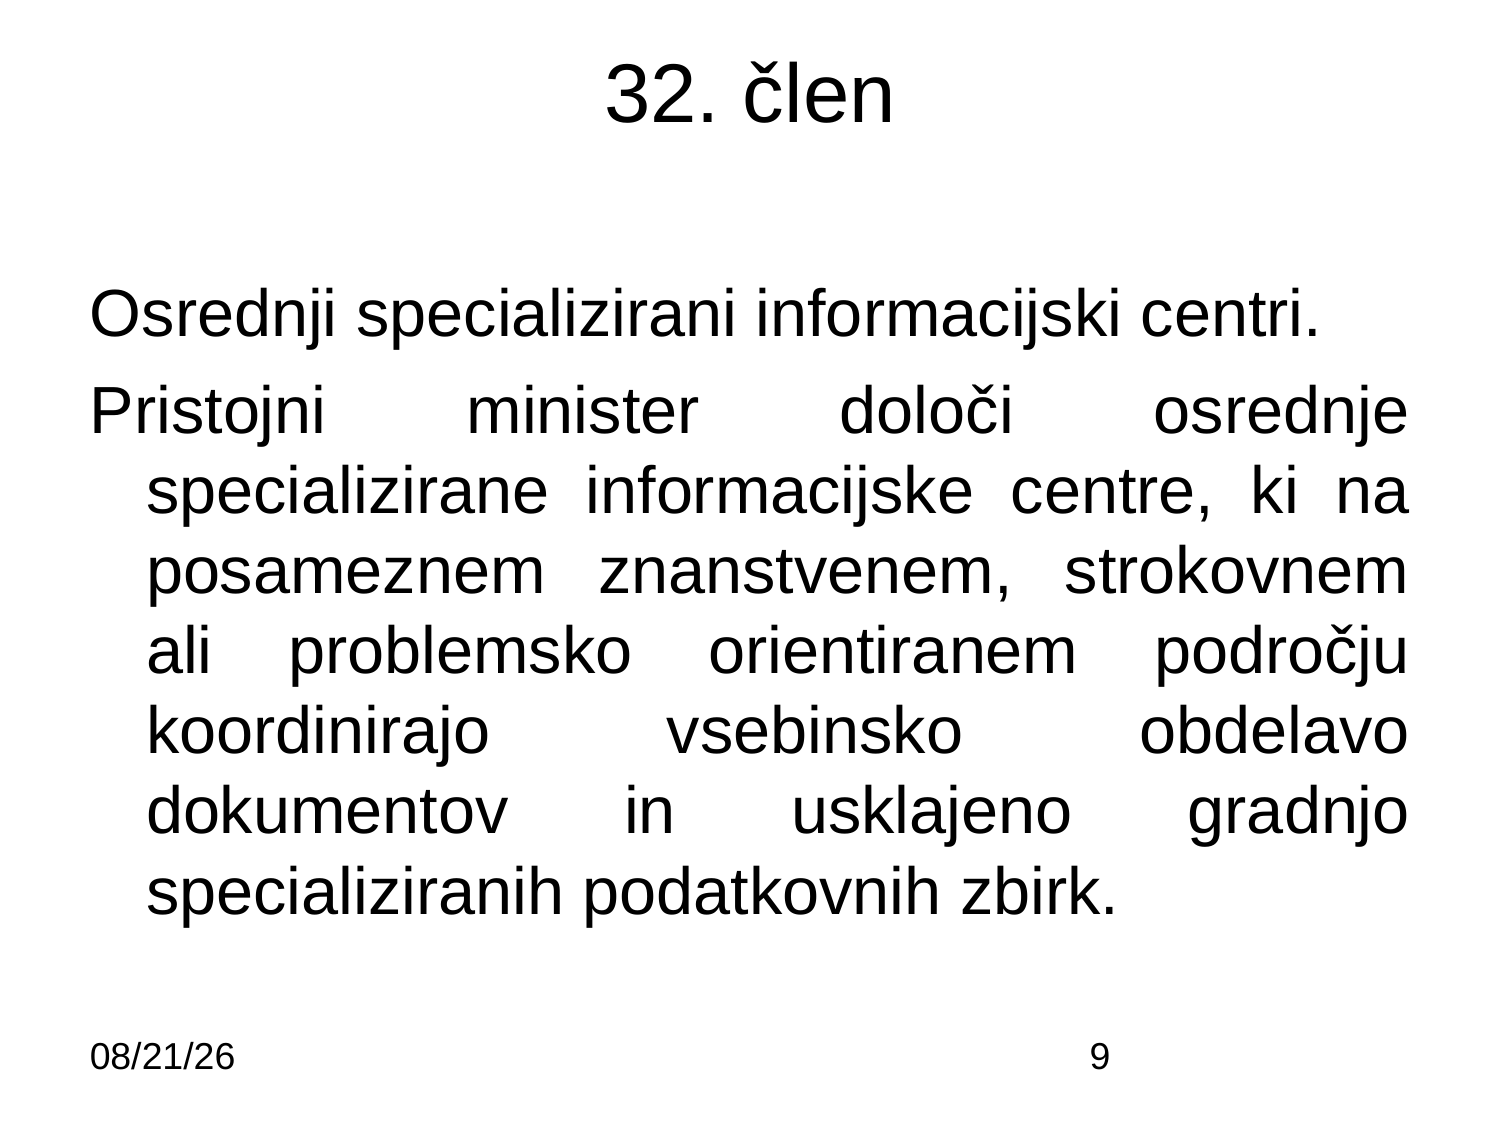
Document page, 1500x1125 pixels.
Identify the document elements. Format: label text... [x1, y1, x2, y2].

title 32. člen [75, 31, 1426, 247]
list Osrednji specializirani informacijski centri. Pristojni minister določi osrednje specializirane informacijske centre, ki na posameznem znanstvenem, strokovnem ali problemsko orientiranem področju koordinirajo vsebinsko obdelavo dokumentov in usklajeno gradnjo specializiranih podatkovnih zbirk. [75, 262, 1426, 1006]
